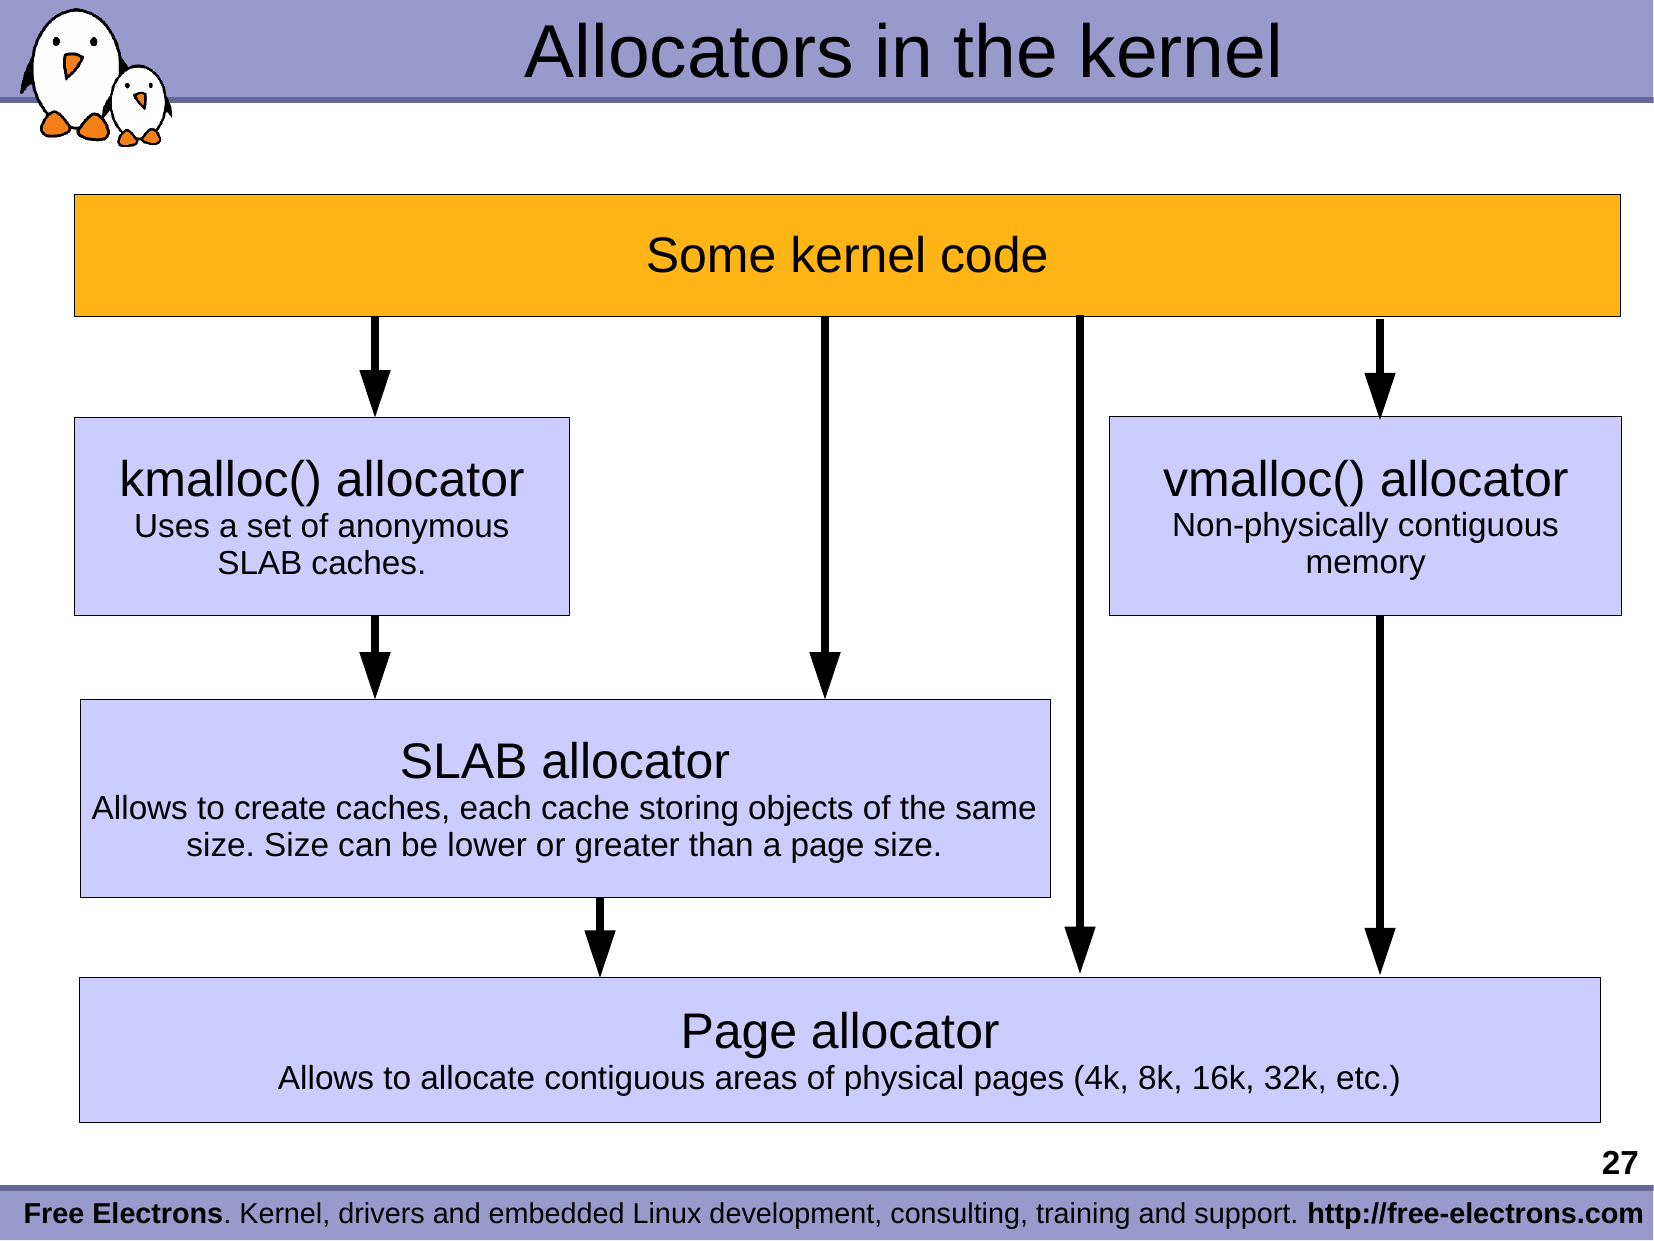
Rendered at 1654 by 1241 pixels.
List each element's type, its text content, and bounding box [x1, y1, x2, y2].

title Allocators in the kernel [178, 4, 1631, 98]
text_box vmalloc() allocator Non-physically contiguous memory [1109, 416, 1622, 616]
text_box SLAB allocator Allows to create caches, each cache storing objects of the same size. Size can be lower or greater than a page size. [80, 699, 1051, 898]
text_box Page allocator Allows to allocate contiguous areas of physical pages (4k, 8k, 16k, 32k, etc.) [79, 977, 1601, 1123]
text_box kmalloc() allocator Uses a set of anonymous SLAB caches. [74, 417, 570, 616]
picture [20, 8, 172, 147]
text_box Some kernel code [74, 194, 1621, 317]
